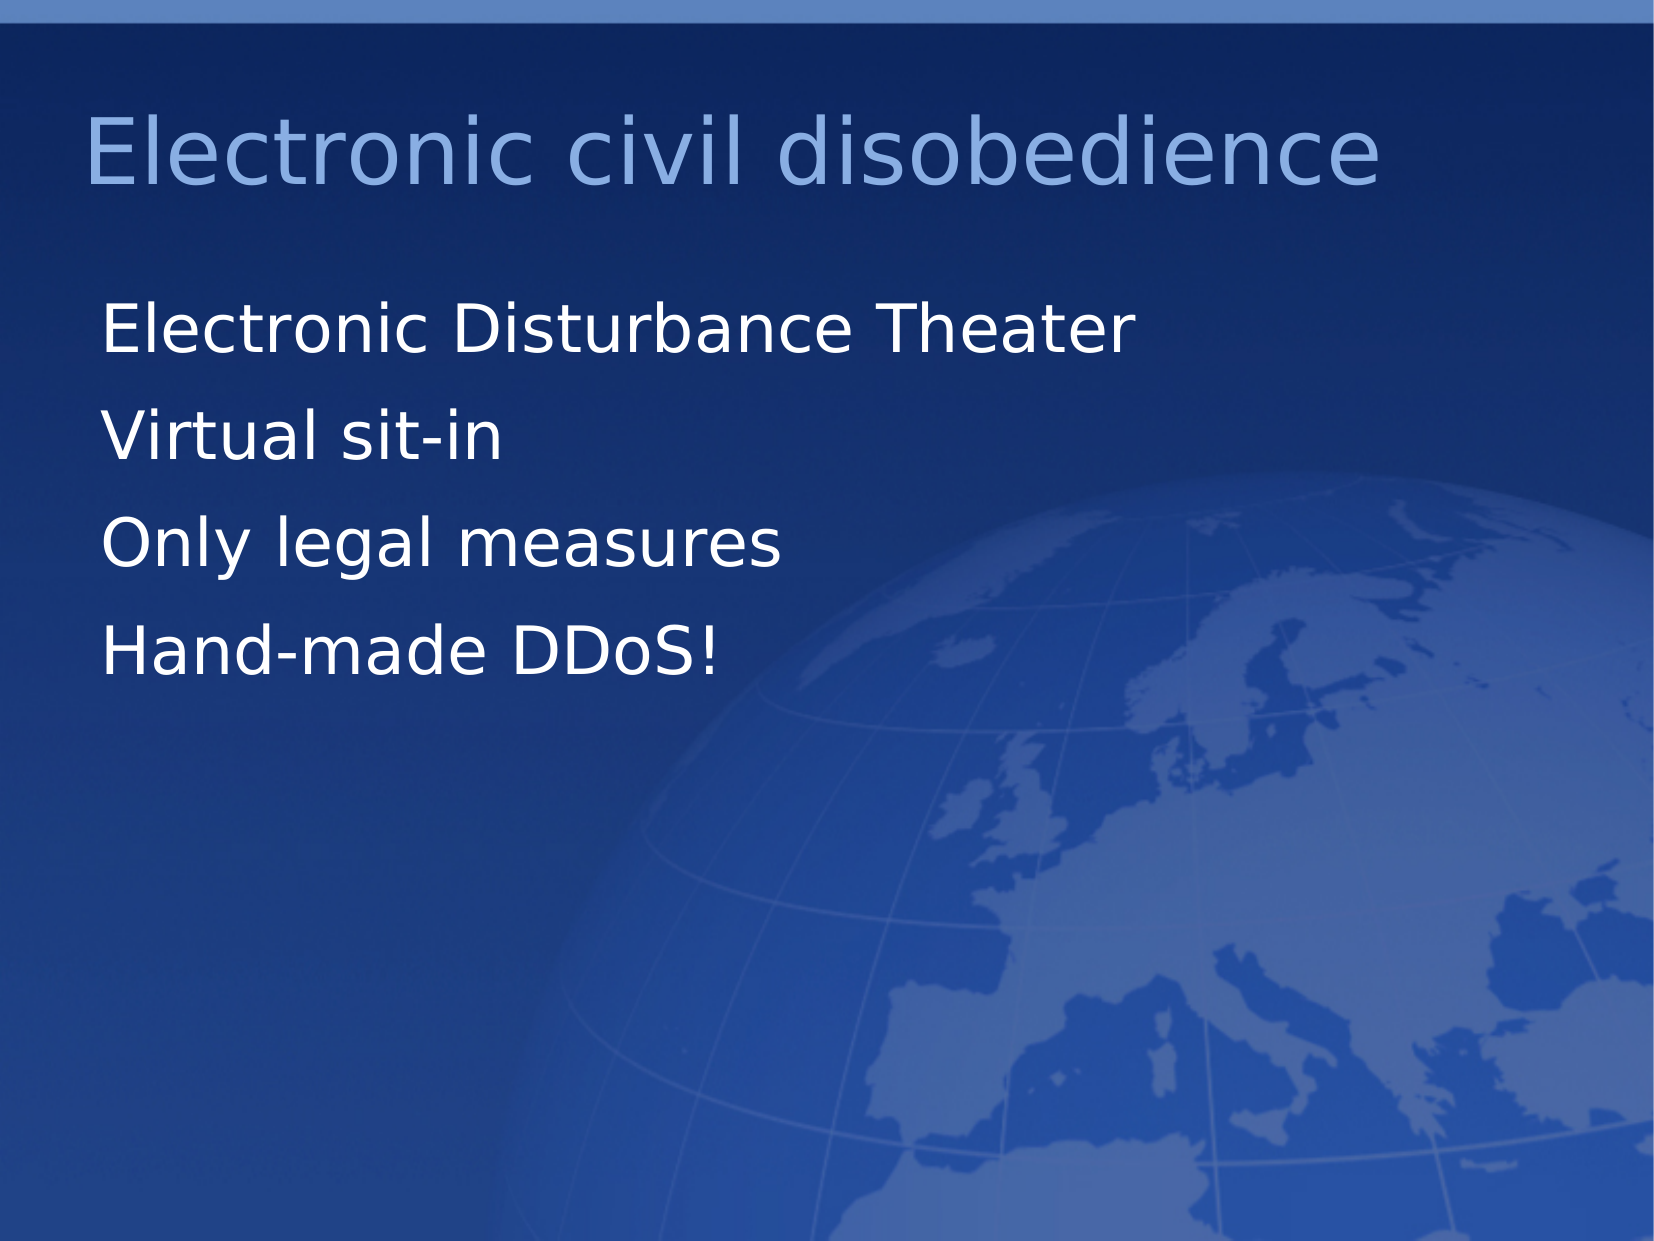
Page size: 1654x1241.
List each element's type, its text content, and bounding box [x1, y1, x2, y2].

picture [0, 0, 1654, 1241]
title Electronic civil disobedience [82, 49, 1571, 257]
list Electronic Disturbance Theater Virtual sit-in Only legal measures Hand-made DDoS! [82, 290, 1571, 1094]
